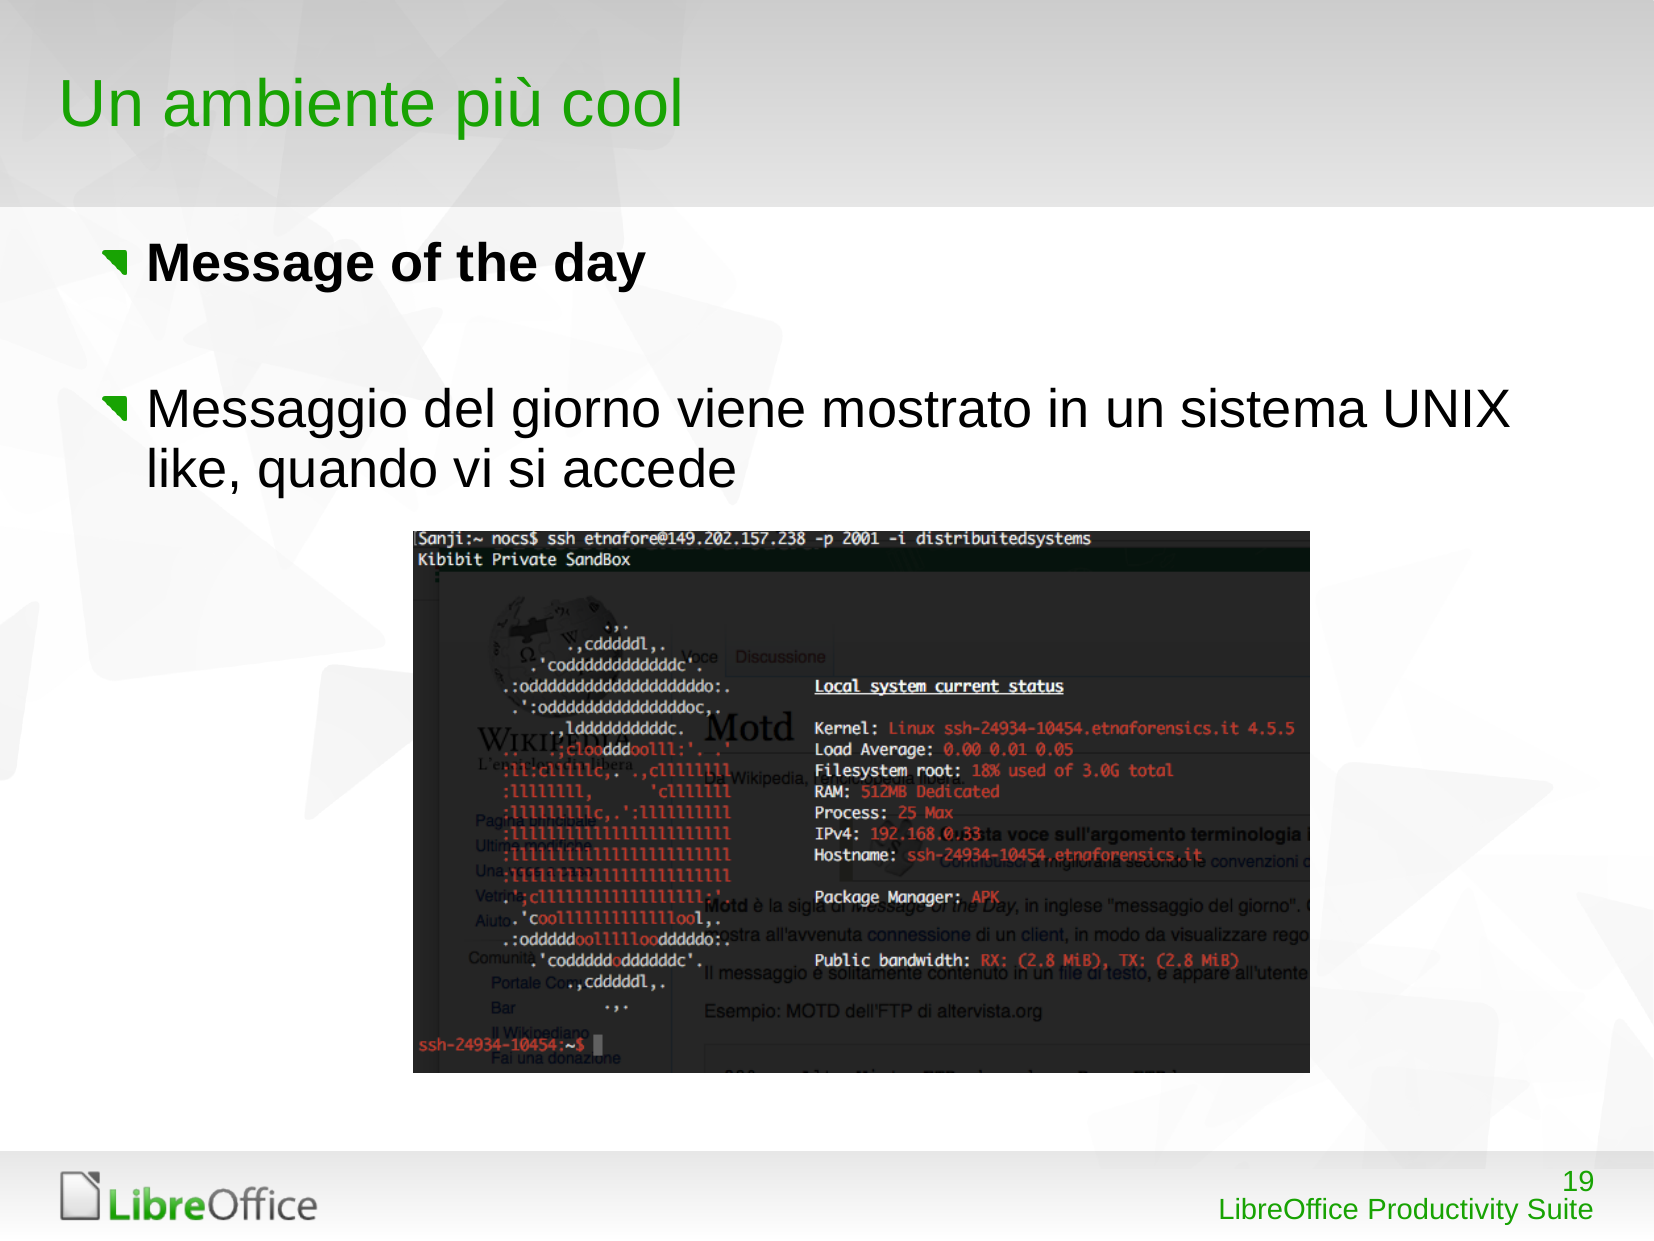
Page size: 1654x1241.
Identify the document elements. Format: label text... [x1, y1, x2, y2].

picture [41, 1152, 337, 1240]
title Un ambiente più cool [59, 29, 1595, 159]
picture [0, 0, 1654, 1169]
list Message of the day Messaggio del giorno viene mostrato in un sistema UNIX like, quando vi si accede [59, 159, 1595, 691]
